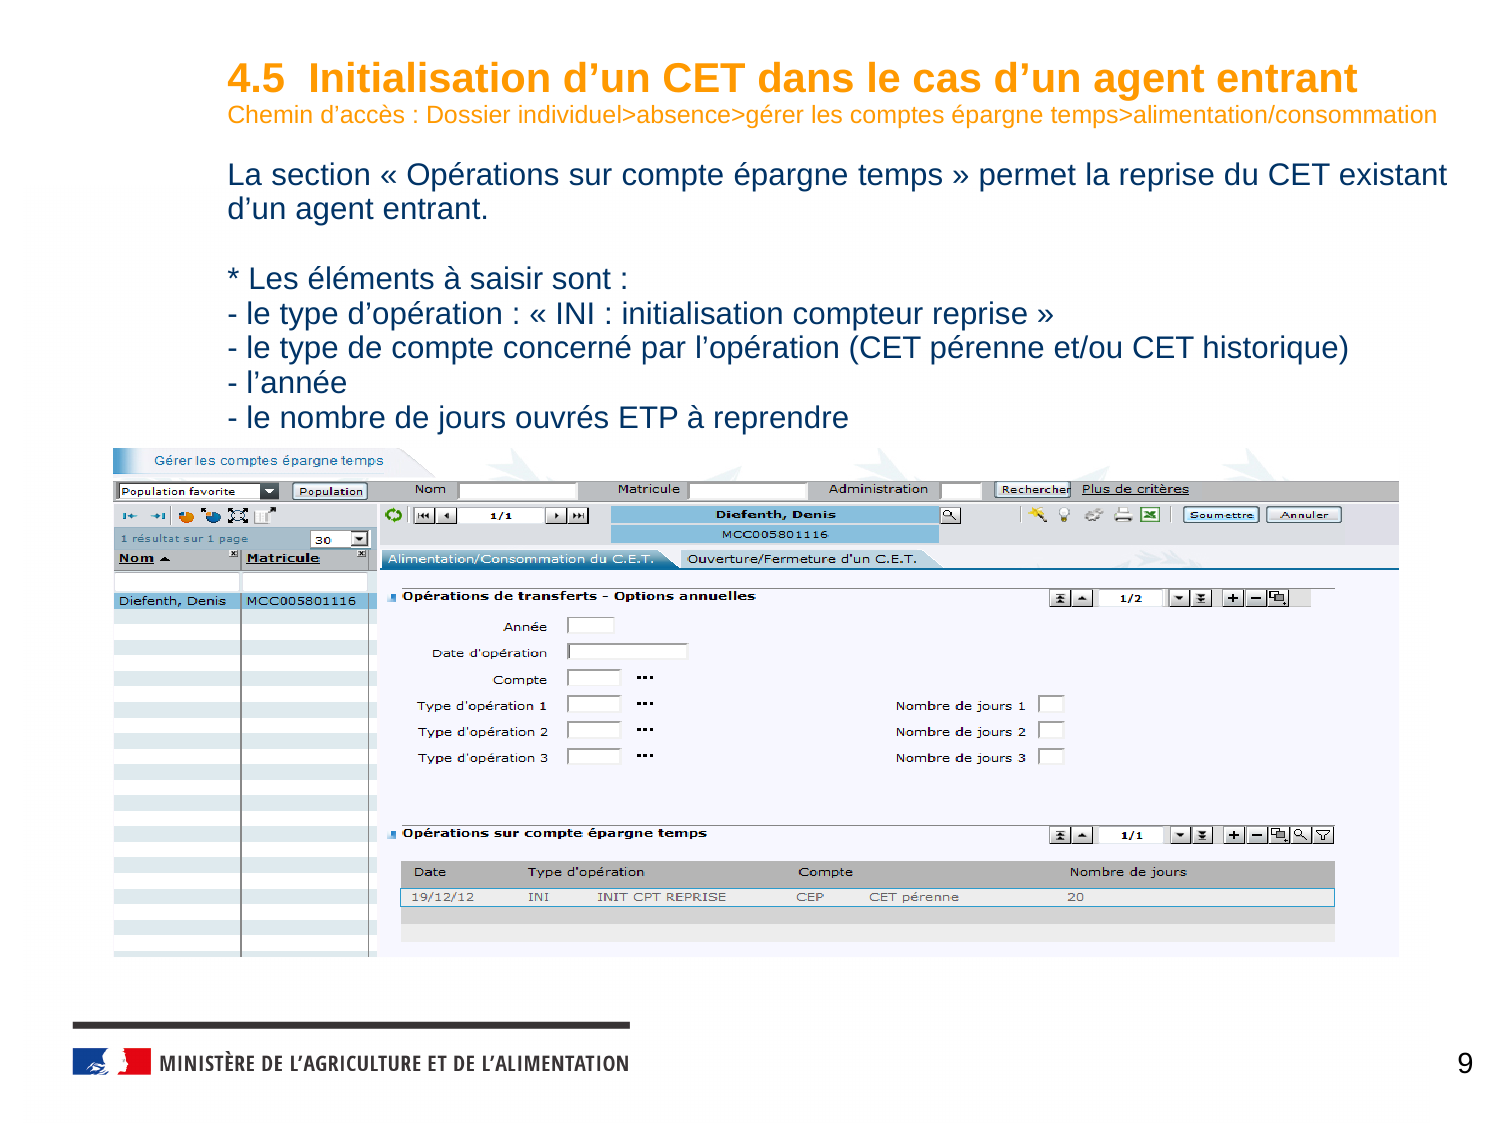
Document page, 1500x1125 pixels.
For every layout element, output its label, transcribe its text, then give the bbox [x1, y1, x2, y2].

text_box 4.5 Initialisation d’un CET dans le cas d’un agent entrant Chemin d’accès : Dossier individuel>absence>gérer les comptes épargne temps>alimentation/consommation La section « Opérations sur compte épargne temps » permet la reprise du CET existant d’un agent entrant. * Les éléments à saisir sont : - le type d’opération : « INI : initialisation compteur reprise » - le type de compte concerné par l’opération (CET pérenne et/ou CET historique) - l’année - le nombre de jours ouvrés ETP à reprendre [212, 47, 1465, 785]
picture [23, 185, 1430, 1123]
